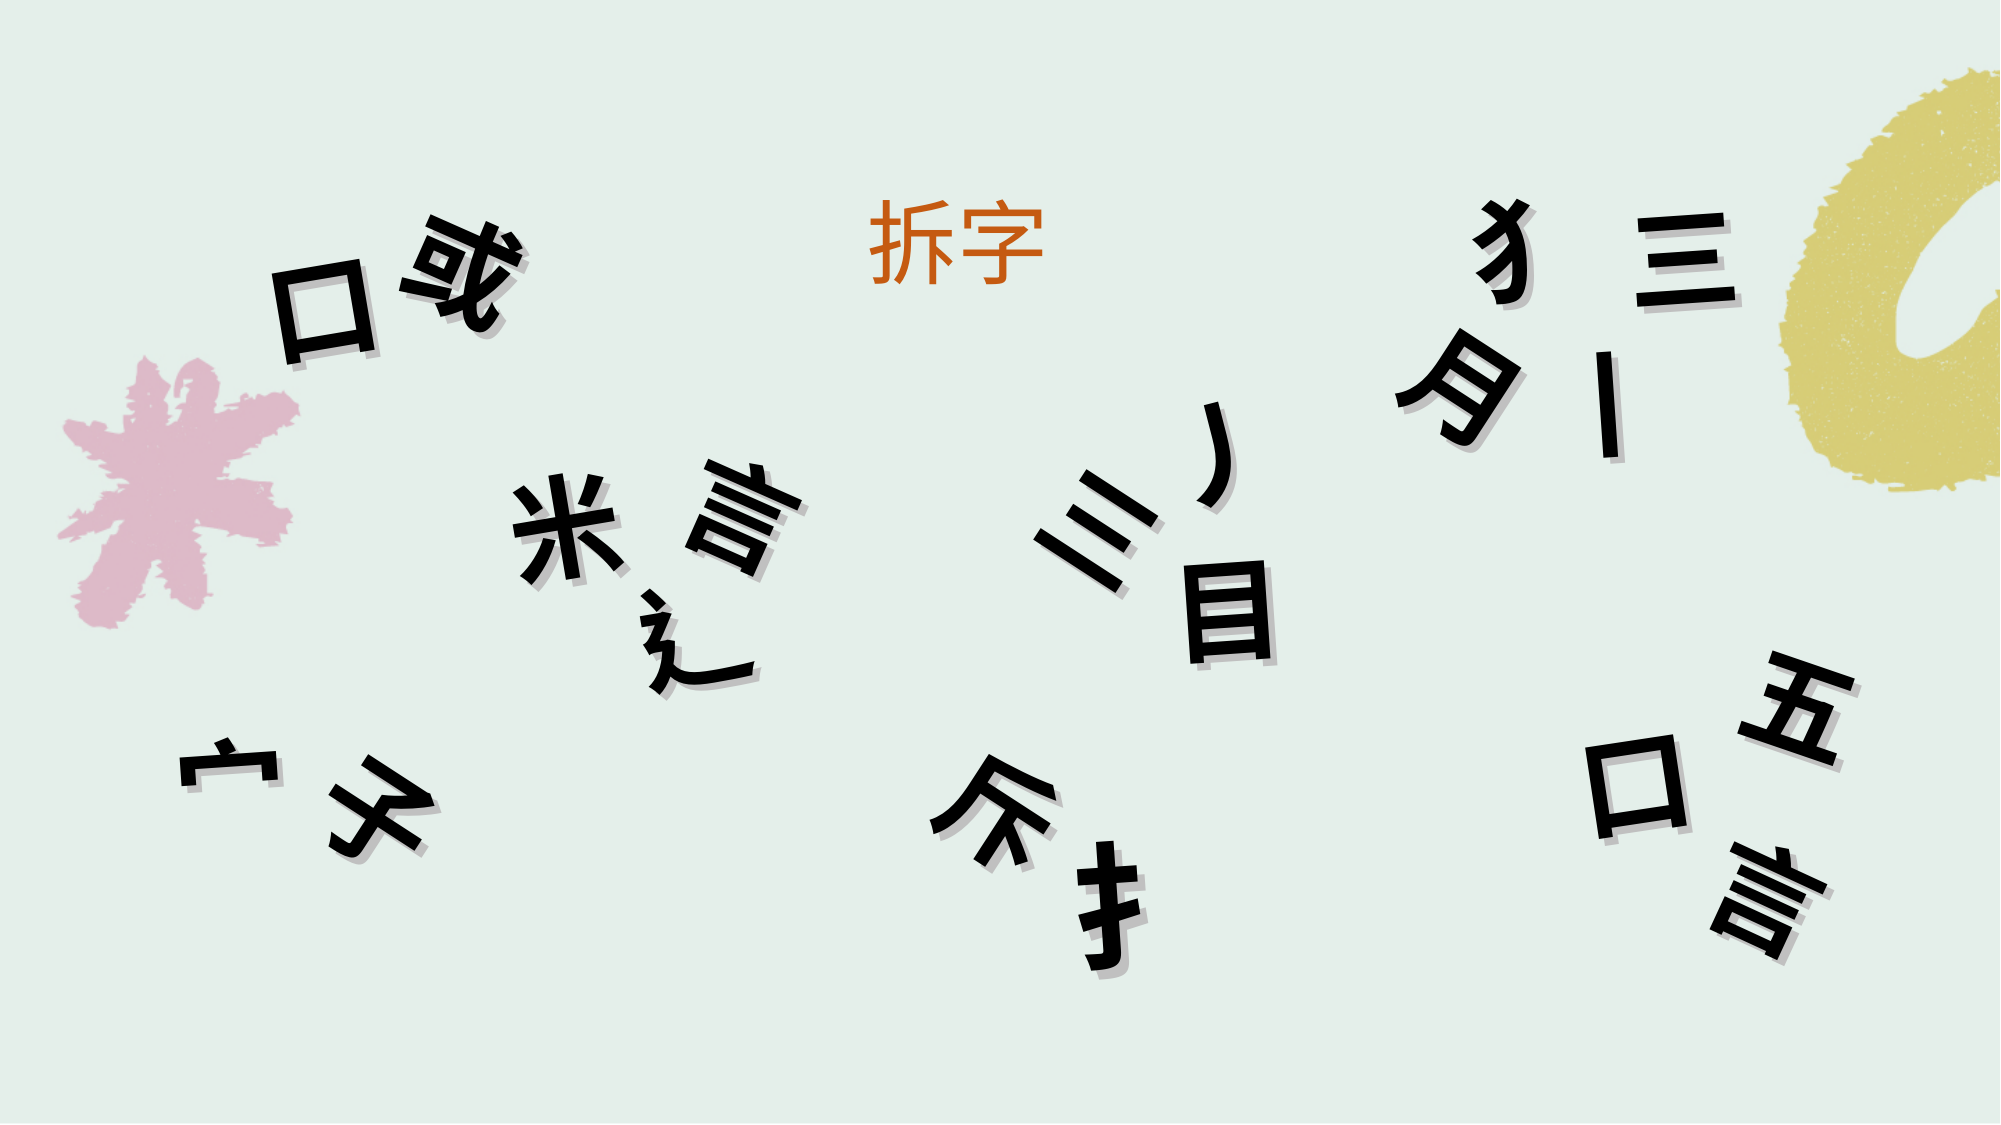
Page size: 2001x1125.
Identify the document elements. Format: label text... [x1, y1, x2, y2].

text_box 犭 [1451, 183, 1604, 323]
text_box 扌 [1051, 828, 1202, 970]
text_box 口 [1527, 707, 1741, 872]
text_box 或 [401, 183, 554, 362]
text_box 子 [279, 724, 471, 913]
text_box 丨 [1532, 338, 1685, 480]
picture [0, 0, 2000, 1125]
text_box 言 [1654, 807, 1865, 1014]
text_box 月 [1365, 296, 1536, 485]
text_box 五 [1715, 620, 1897, 797]
text_box 三 [1608, 191, 1760, 333]
text_box 斥 [900, 721, 1092, 911]
text_box 目 [1153, 543, 1304, 685]
text_box 口 [210, 229, 436, 396]
title 拆字 [702, 138, 1214, 357]
text_box 宀 [154, 724, 307, 866]
text_box 三 [1002, 437, 1182, 626]
text_box 辶 [584, 556, 809, 723]
text_box 米 [453, 448, 678, 615]
text_box 丿 [1134, 375, 1306, 539]
text_box 言 [666, 428, 831, 576]
